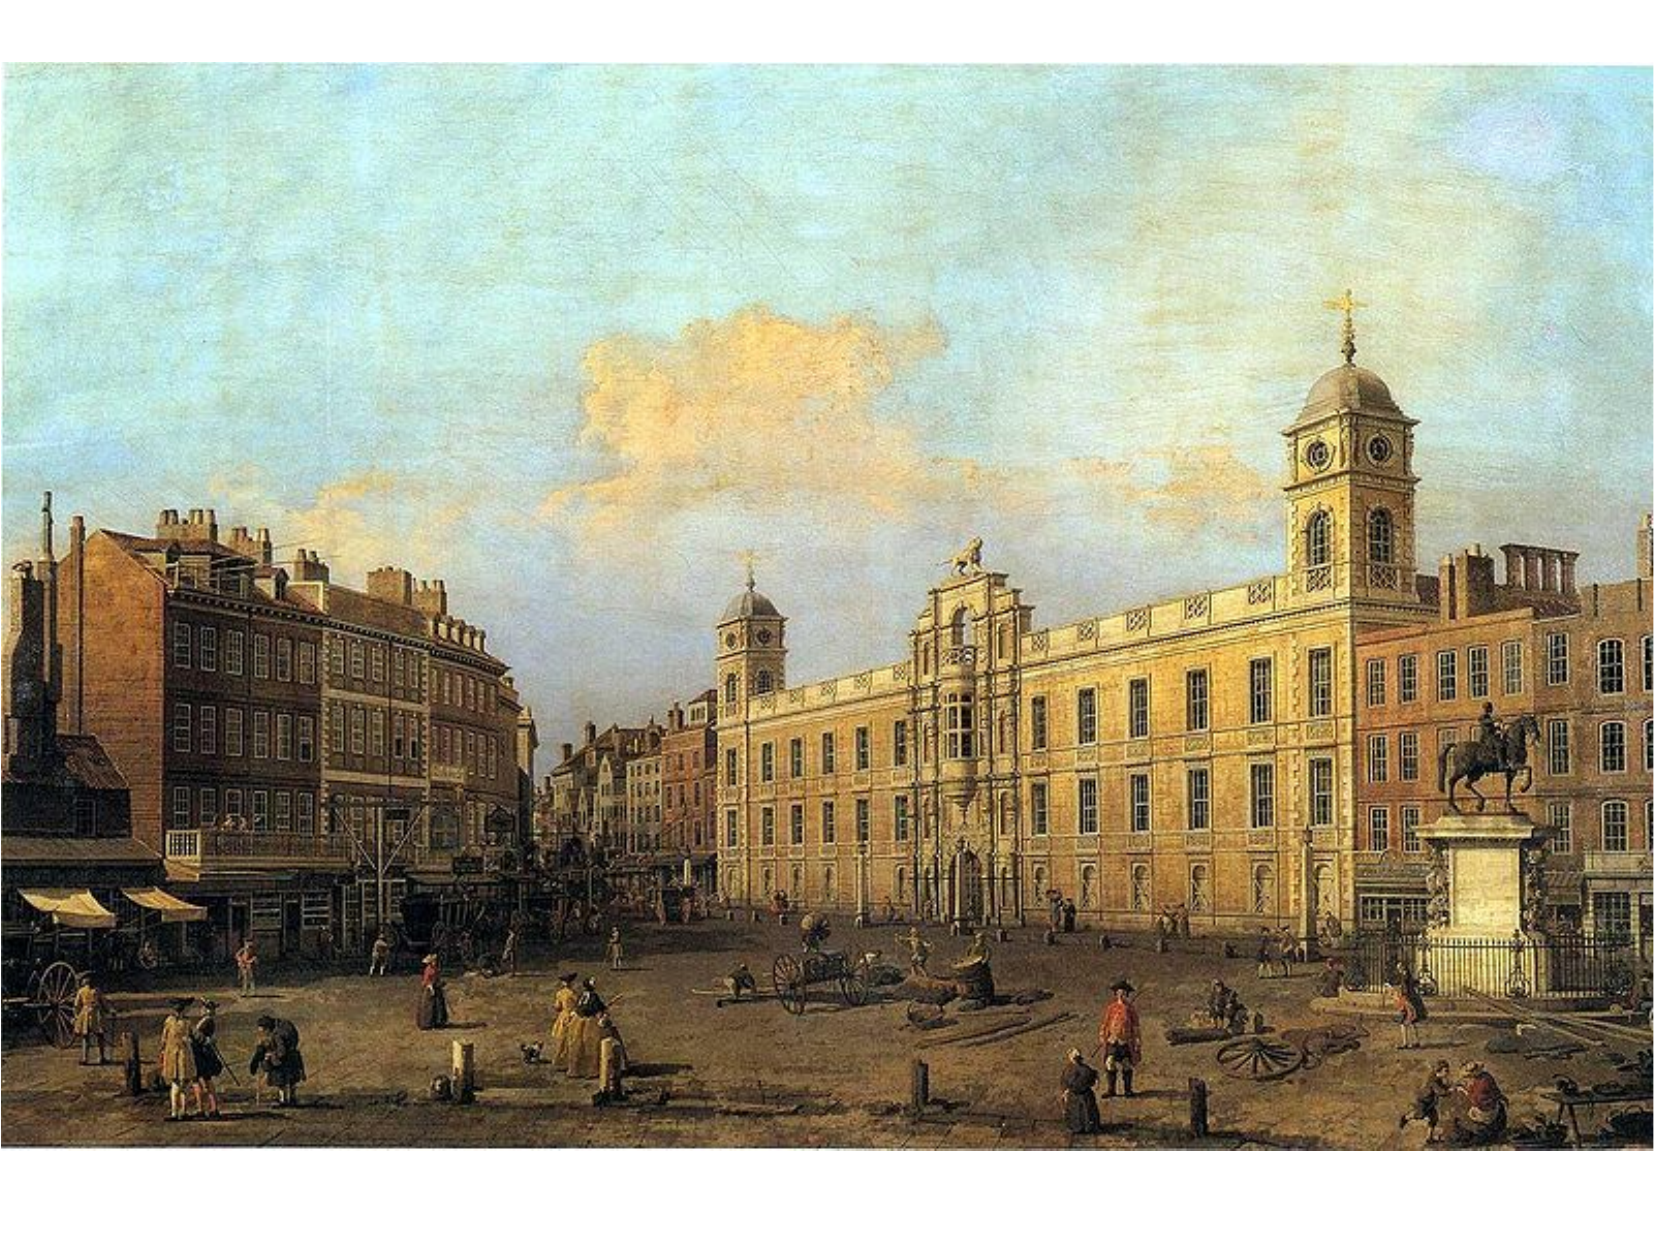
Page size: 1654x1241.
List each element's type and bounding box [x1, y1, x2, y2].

picture [1, 62, 1654, 1151]
